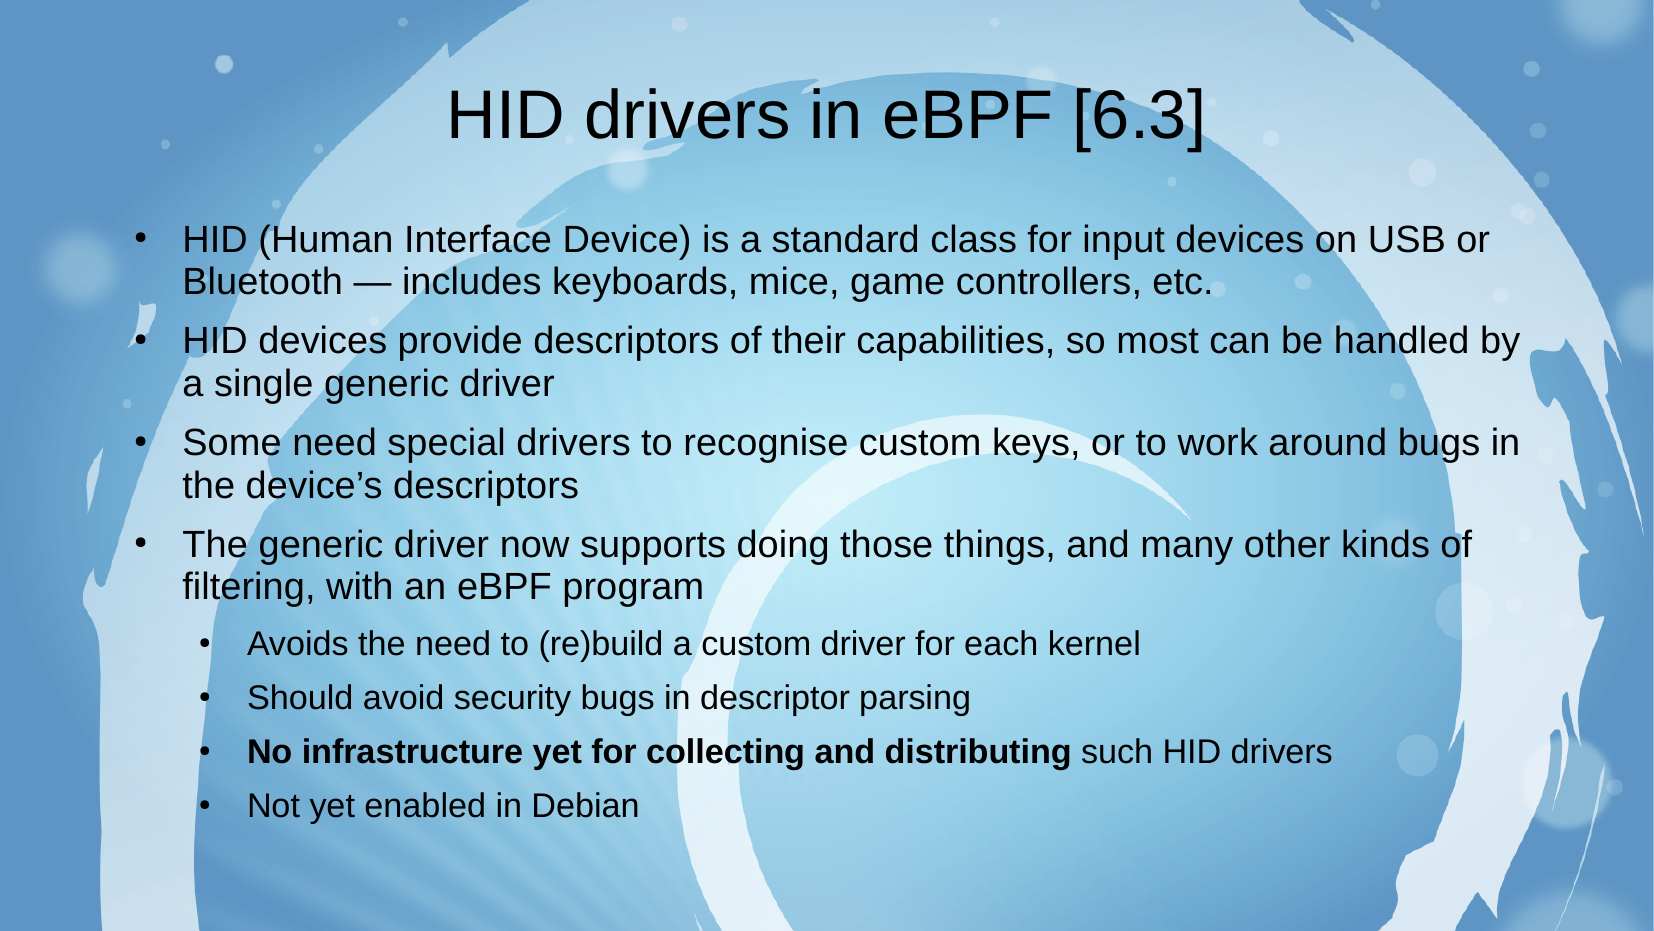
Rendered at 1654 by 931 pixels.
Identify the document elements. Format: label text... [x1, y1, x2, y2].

title HID drivers in eBPF [6.3] [118, 37, 1536, 193]
picture [0, 0, 1654, 931]
list HID (Human Interface Device) is a standard class for input devices on USB or Bluetooth — includes keyboards, mice, game controllers, etc. HID devices provide descriptors of their capabilities, so most can be handled by a single generic driver Some need special drivers to recognise custom keys, or to work around bugs in the device’s descriptors The generic driver now supports doing those things, and many other kinds of filtering, with an eBPF program Avoids the need to (re)build a custom driver for each kernel Should avoid security bugs in descriptor parsing No infrastructure yet for collecting and distributing such HID drivers Not yet enabled in Debian [118, 217, 1536, 832]
